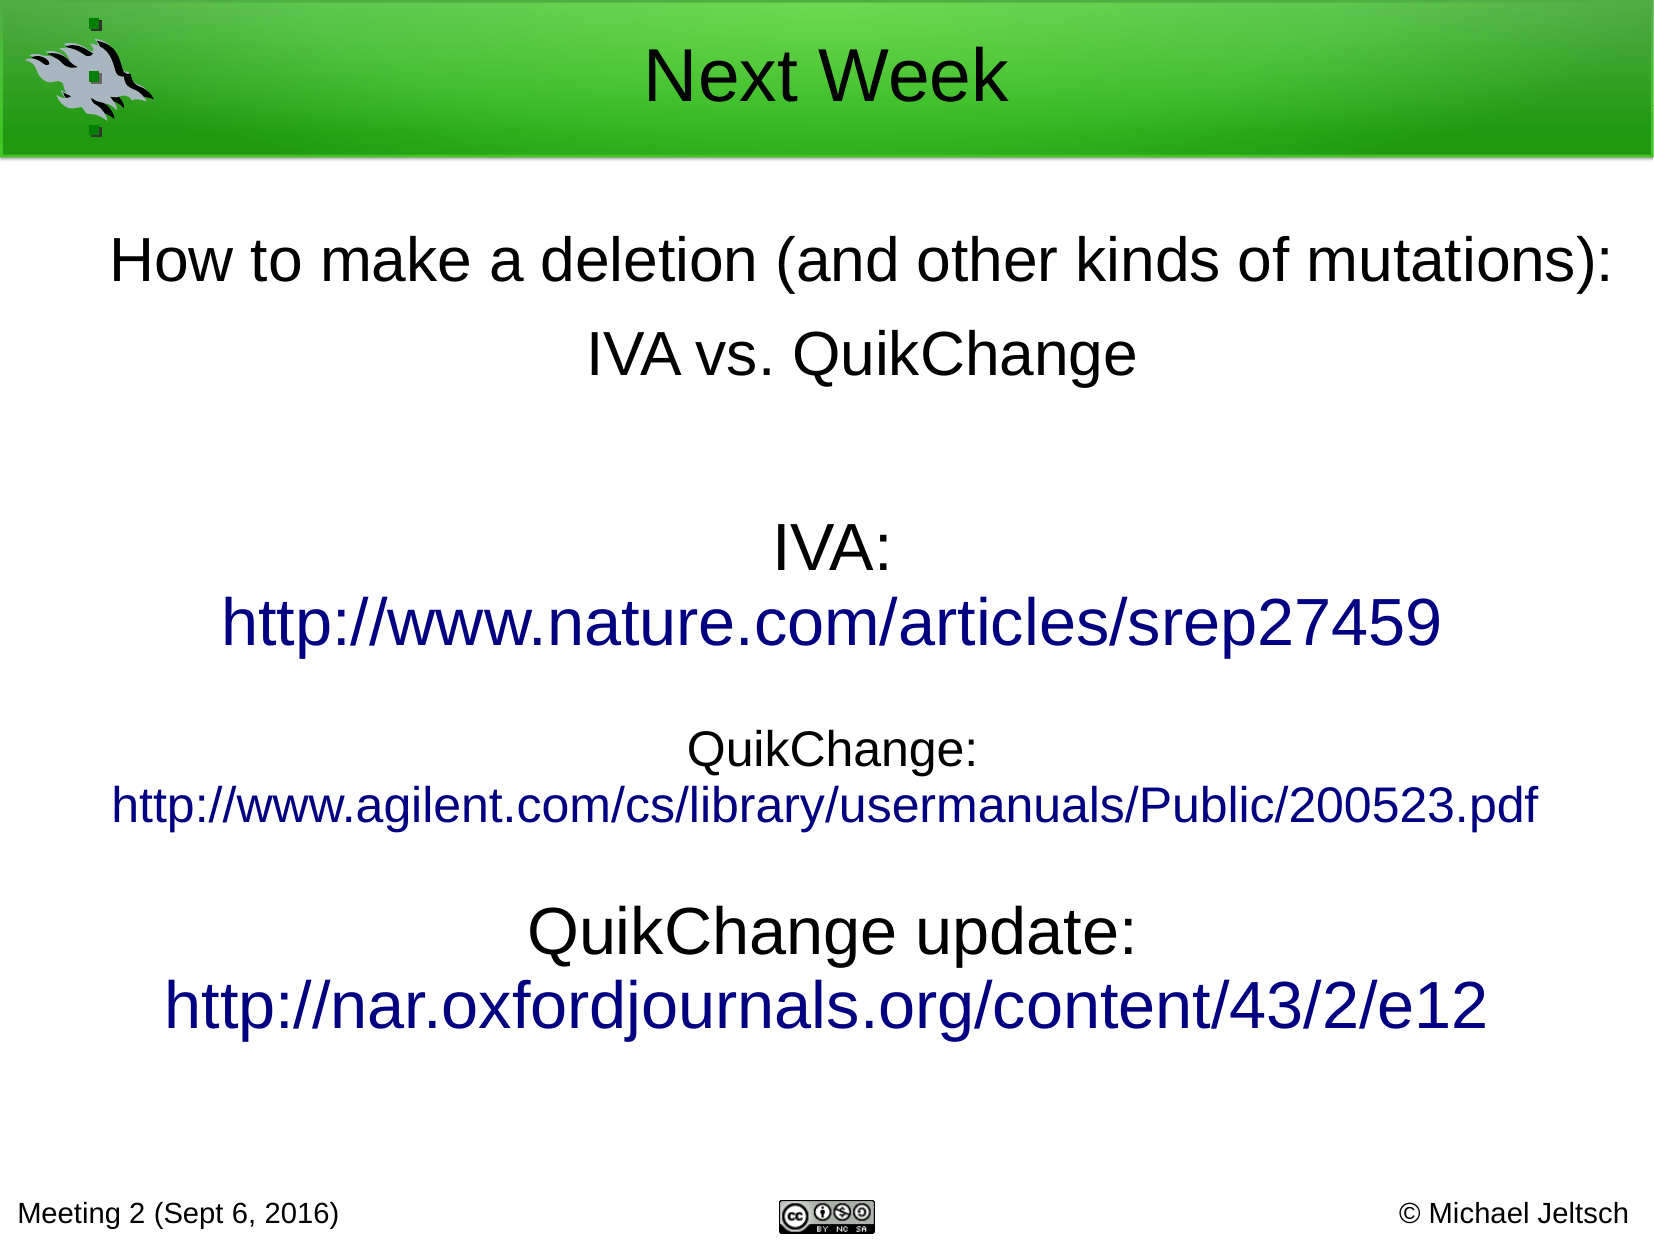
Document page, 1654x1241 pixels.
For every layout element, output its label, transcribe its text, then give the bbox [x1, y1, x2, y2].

picture [779, 1200, 875, 1234]
text_box IVA: http://www.nature.com/articles/srep27459 [124, 502, 1541, 678]
text_box QuikChange update: http://nar.oxfordjournals.org/content/43/2/e12 [150, 886, 1516, 1050]
title Next Week [206, 30, 1448, 121]
list How to make a deletion (and other kinds of mutations): IVA vs. QuikChange [45, 225, 1621, 451]
text_box QuikChange: http://www.agilent.com/cs/library/usermanuals/Public/200523.pdf [96, 713, 1569, 841]
